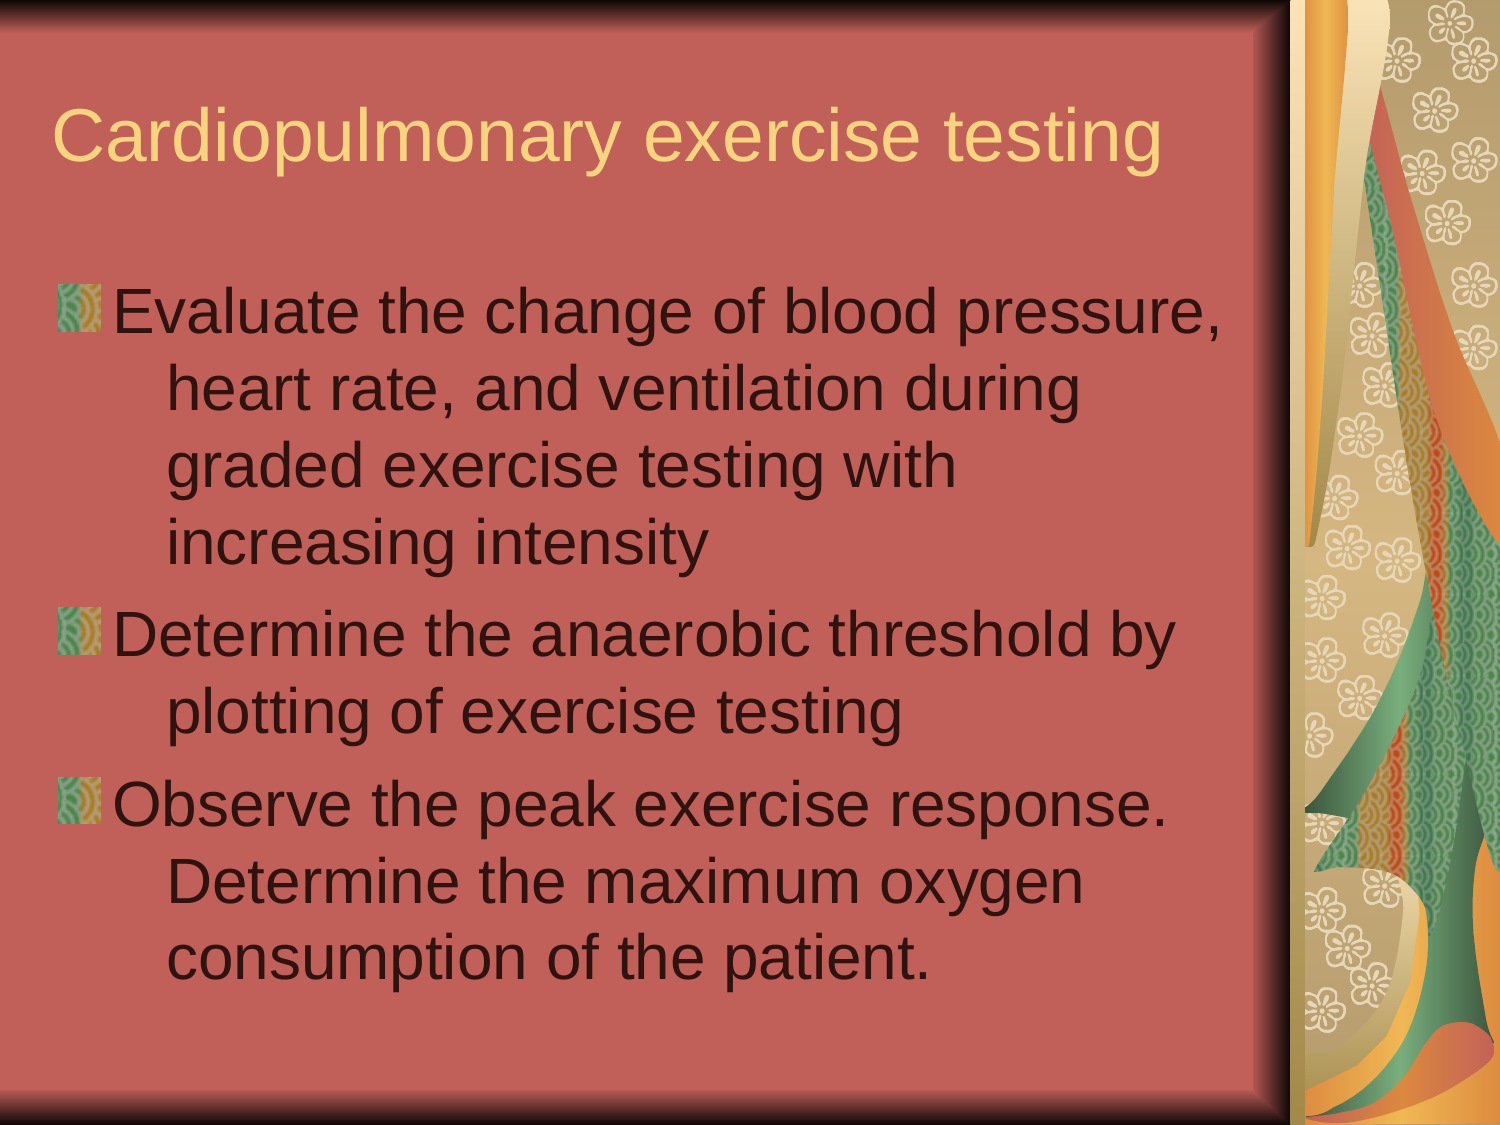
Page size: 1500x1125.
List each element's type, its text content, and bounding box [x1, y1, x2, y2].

list Evaluate the change of blood pressure, heart rate, and ventilation during graded exercise testing with increasing intensity Determine the anaerobic threshold by plotting of exercise testing Observe the peak exercise response. Determine the maximum oxygen consumption of the patient. [43, 262, 1255, 1001]
title Cardiopulmonary exercise testing [35, 37, 1263, 225]
